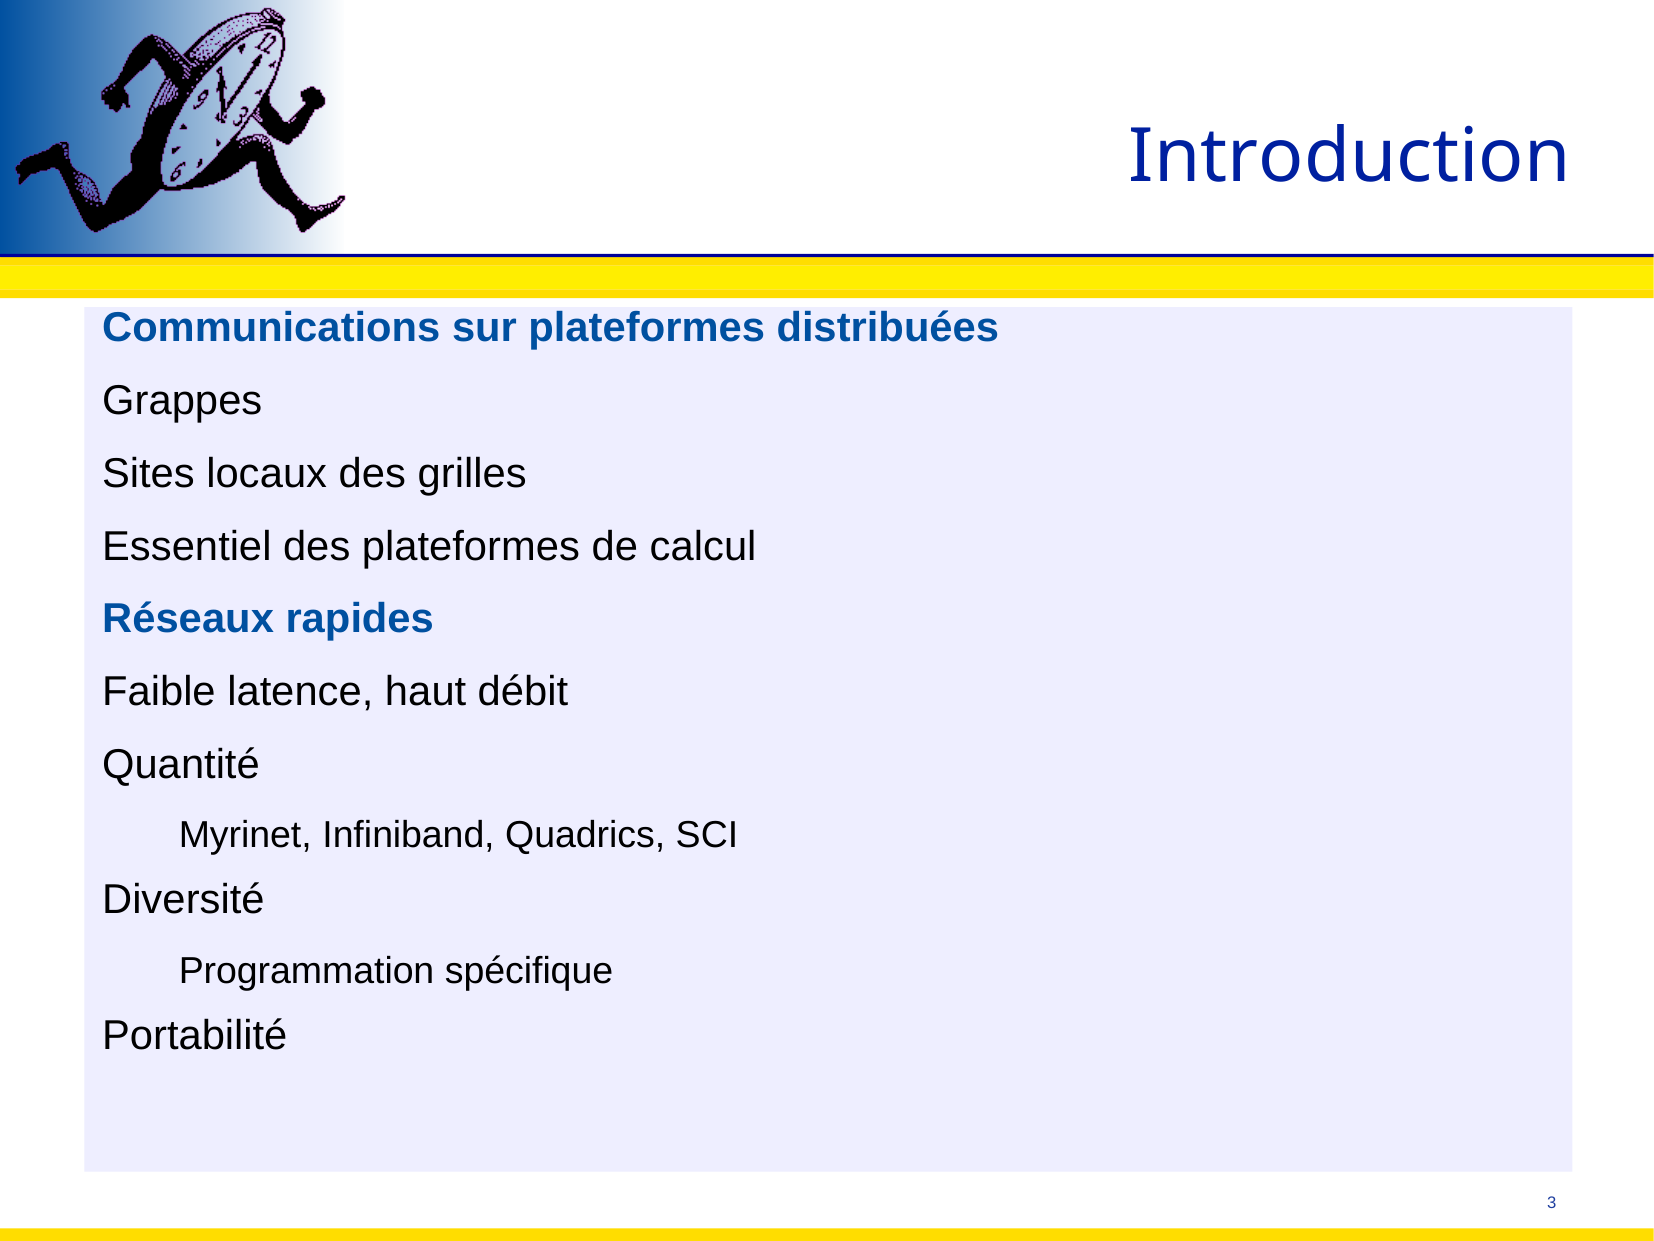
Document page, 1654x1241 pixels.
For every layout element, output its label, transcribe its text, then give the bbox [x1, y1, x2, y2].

picture [14, 0, 353, 245]
list Communications sur plateformes distribuées Grappes Sites locaux des grilles Essentiel des plateformes de calcul Réseaux rapides Faible latence, haut débit Quantité Myrinet, Infiniband, Quadrics, SCI Diversité Programmation spécifique Portabilité [84, 307, 1573, 1172]
title Introduction [372, 49, 1571, 257]
